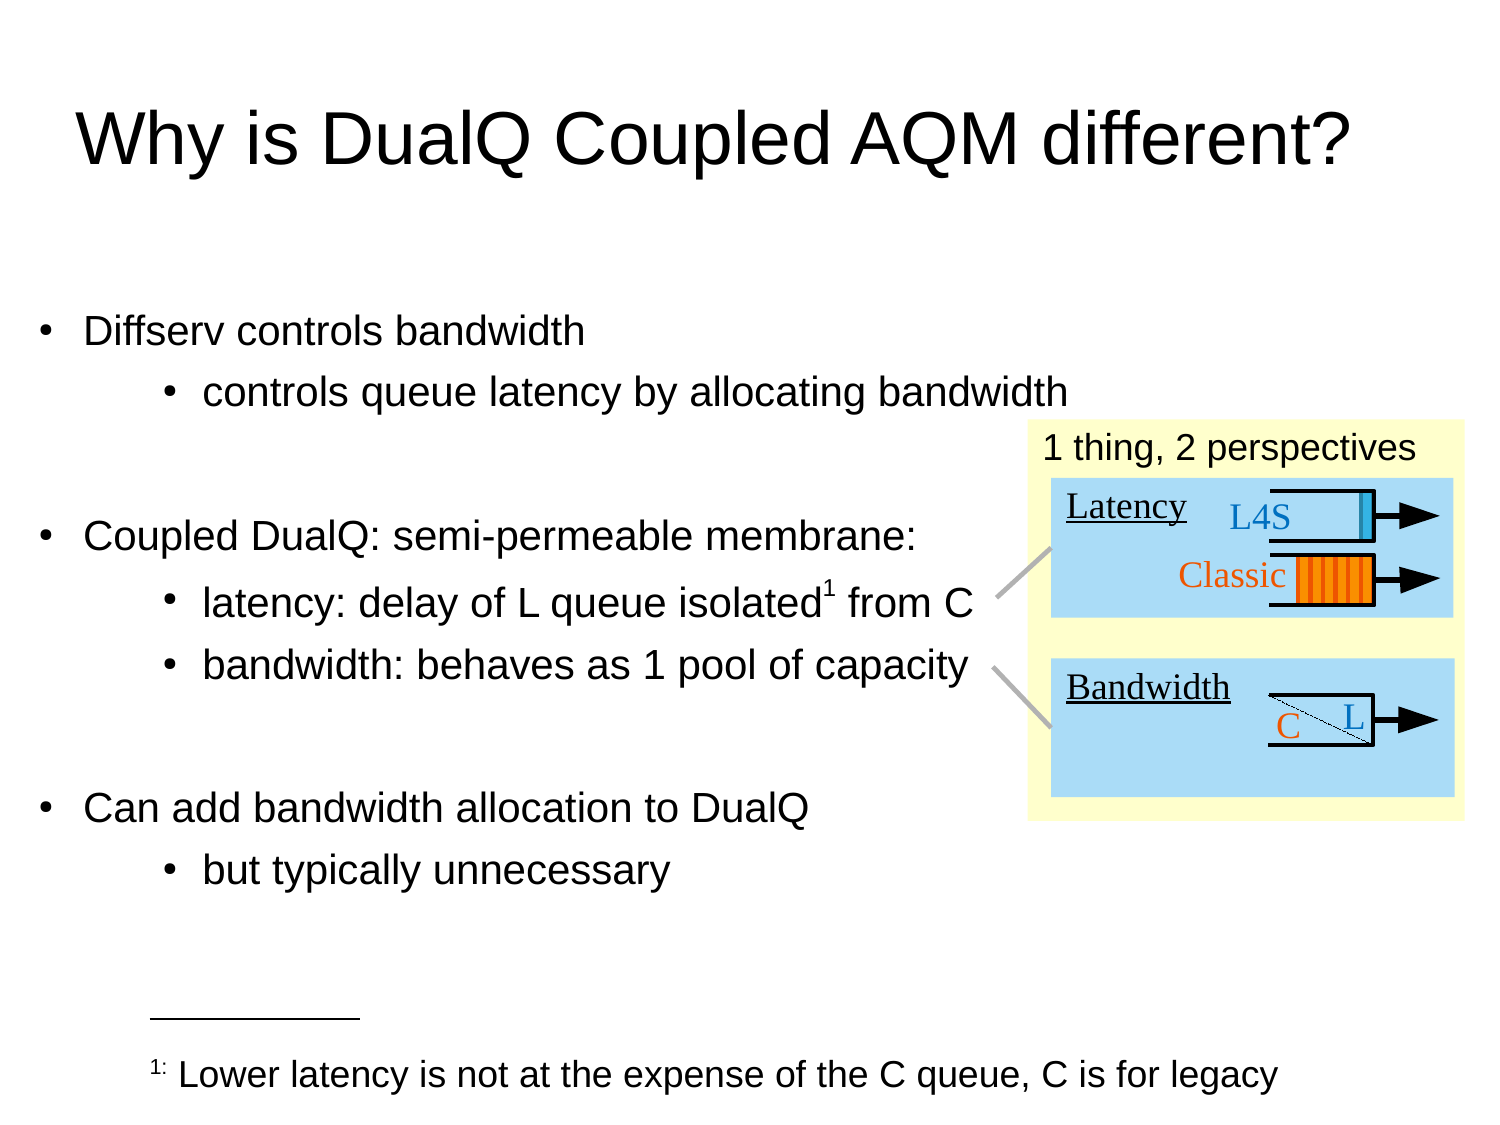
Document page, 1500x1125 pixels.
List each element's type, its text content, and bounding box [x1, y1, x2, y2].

text_box [1298, 555, 1374, 606]
title Why is DualQ Coupled AQM different? [75, 45, 1425, 233]
text_box L4S [1214, 484, 1307, 545]
text_box [1360, 490, 1374, 541]
list Diffserv controls bandwidth controls queue latency by allocating bandwidth Coupled DualQ: semi-permeable membrane: latency: delay of L queue isolated1 from C bandwidth: behaves as 1 pool of capacity Can add bandwidth allocation to DualQ but typically unnecessary [23, 307, 1425, 898]
text_box Bandwidth [1051, 658, 1455, 798]
text_box L [1327, 684, 1381, 745]
text_box 1: Lower latency is not at the expense of the C queue, C is for legacy [134, 974, 1477, 1125]
text_box 1 thing, 2 perspectives [1425, 419, 1465, 821]
text_box C [1261, 698, 1317, 755]
text_box Latency [1051, 477, 1454, 618]
text_box Classic [1163, 542, 1302, 603]
